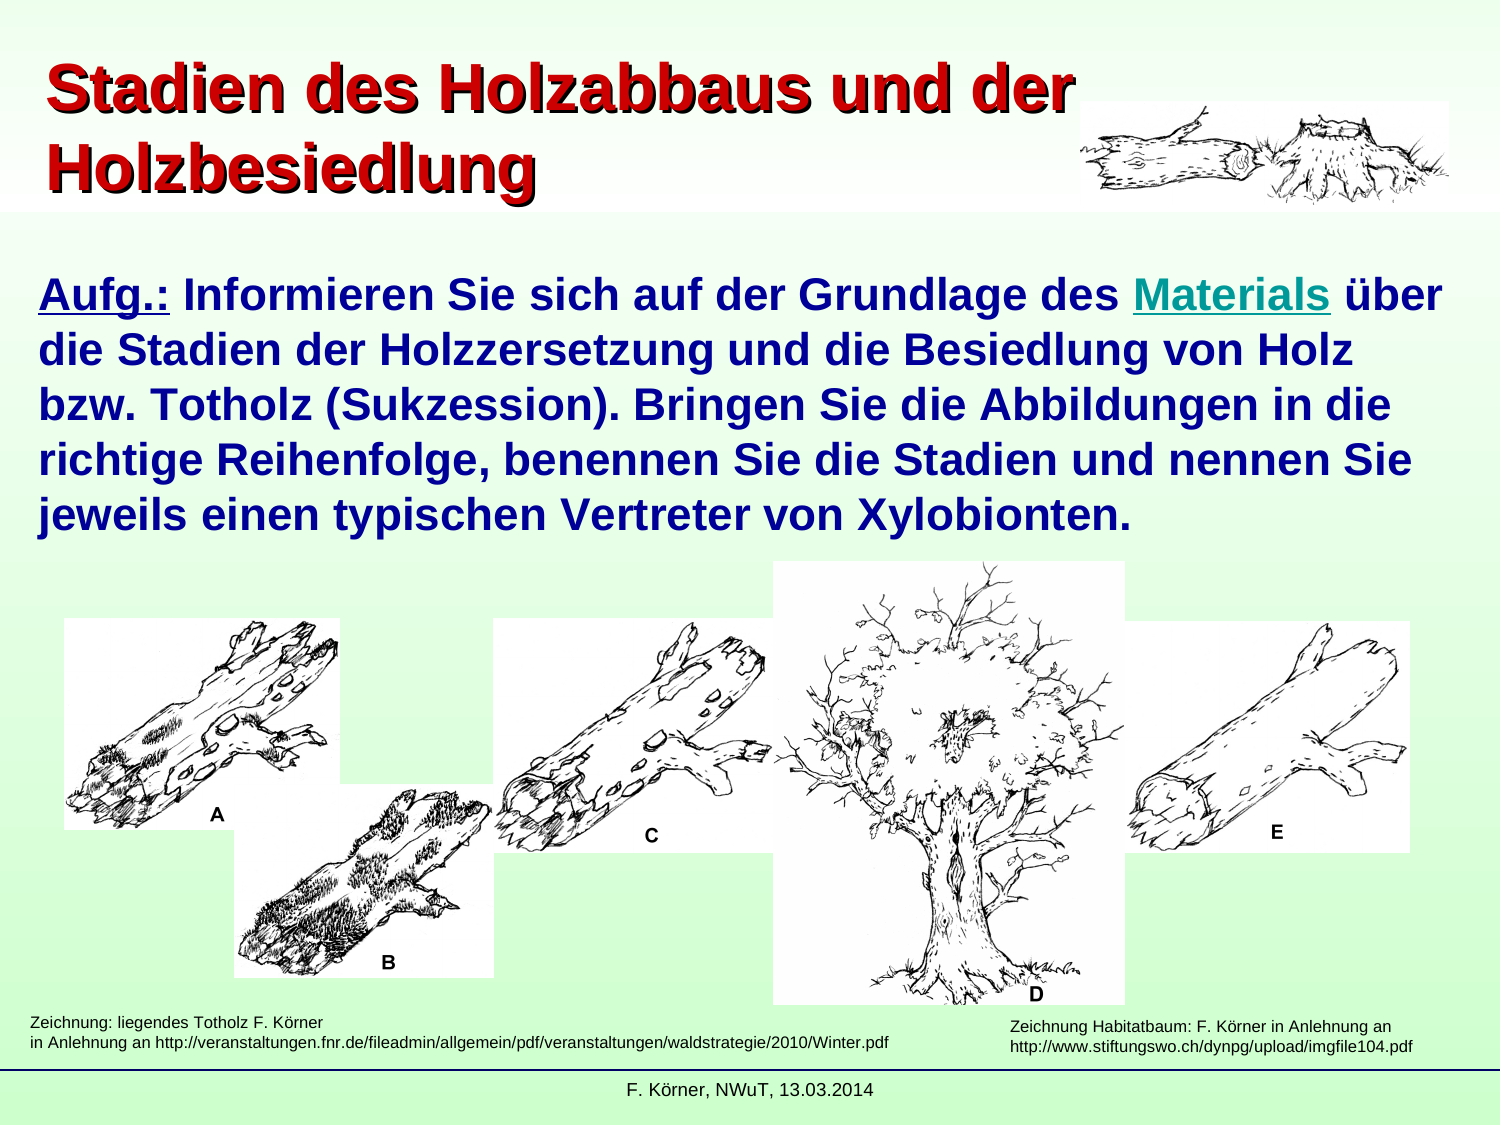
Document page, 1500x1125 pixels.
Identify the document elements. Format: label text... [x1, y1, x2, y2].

text_box Zeichnung Habitatbaum: F. Körner in Anlehnung an http://www.stiftungswo.ch/dynpg/upload/imgfile104.pdf [995, 1008, 1445, 1064]
text_box Zeichnung: liegendes Totholz F. Körner in Anlehnung an http://veranstaltungen.fnr.de/fileadmin/allgemein/pdf/veranstaltungen/waldstrategie/2010/Winter.pdf [15, 1004, 1020, 1060]
picture [1080, 101, 1449, 205]
text_box Aufg.: Informieren Sie sich auf der Grundlage des Materials über die Stadien der Holzzersetzung und die Besiedlung von Holz bzw. Totholz (Sukzession). Bringen Sie die Abbildungen in die richtige Reihenfolge, benennen Sie die Stadien und nennen Sie jeweils einen typischen Vertreter von Xylobionten. [23, 231, 1478, 588]
table_header Stadien des Holzabbaus und der Holzbesiedlung [0, 0, 1500, 212]
picture [64, 561, 1410, 1005]
